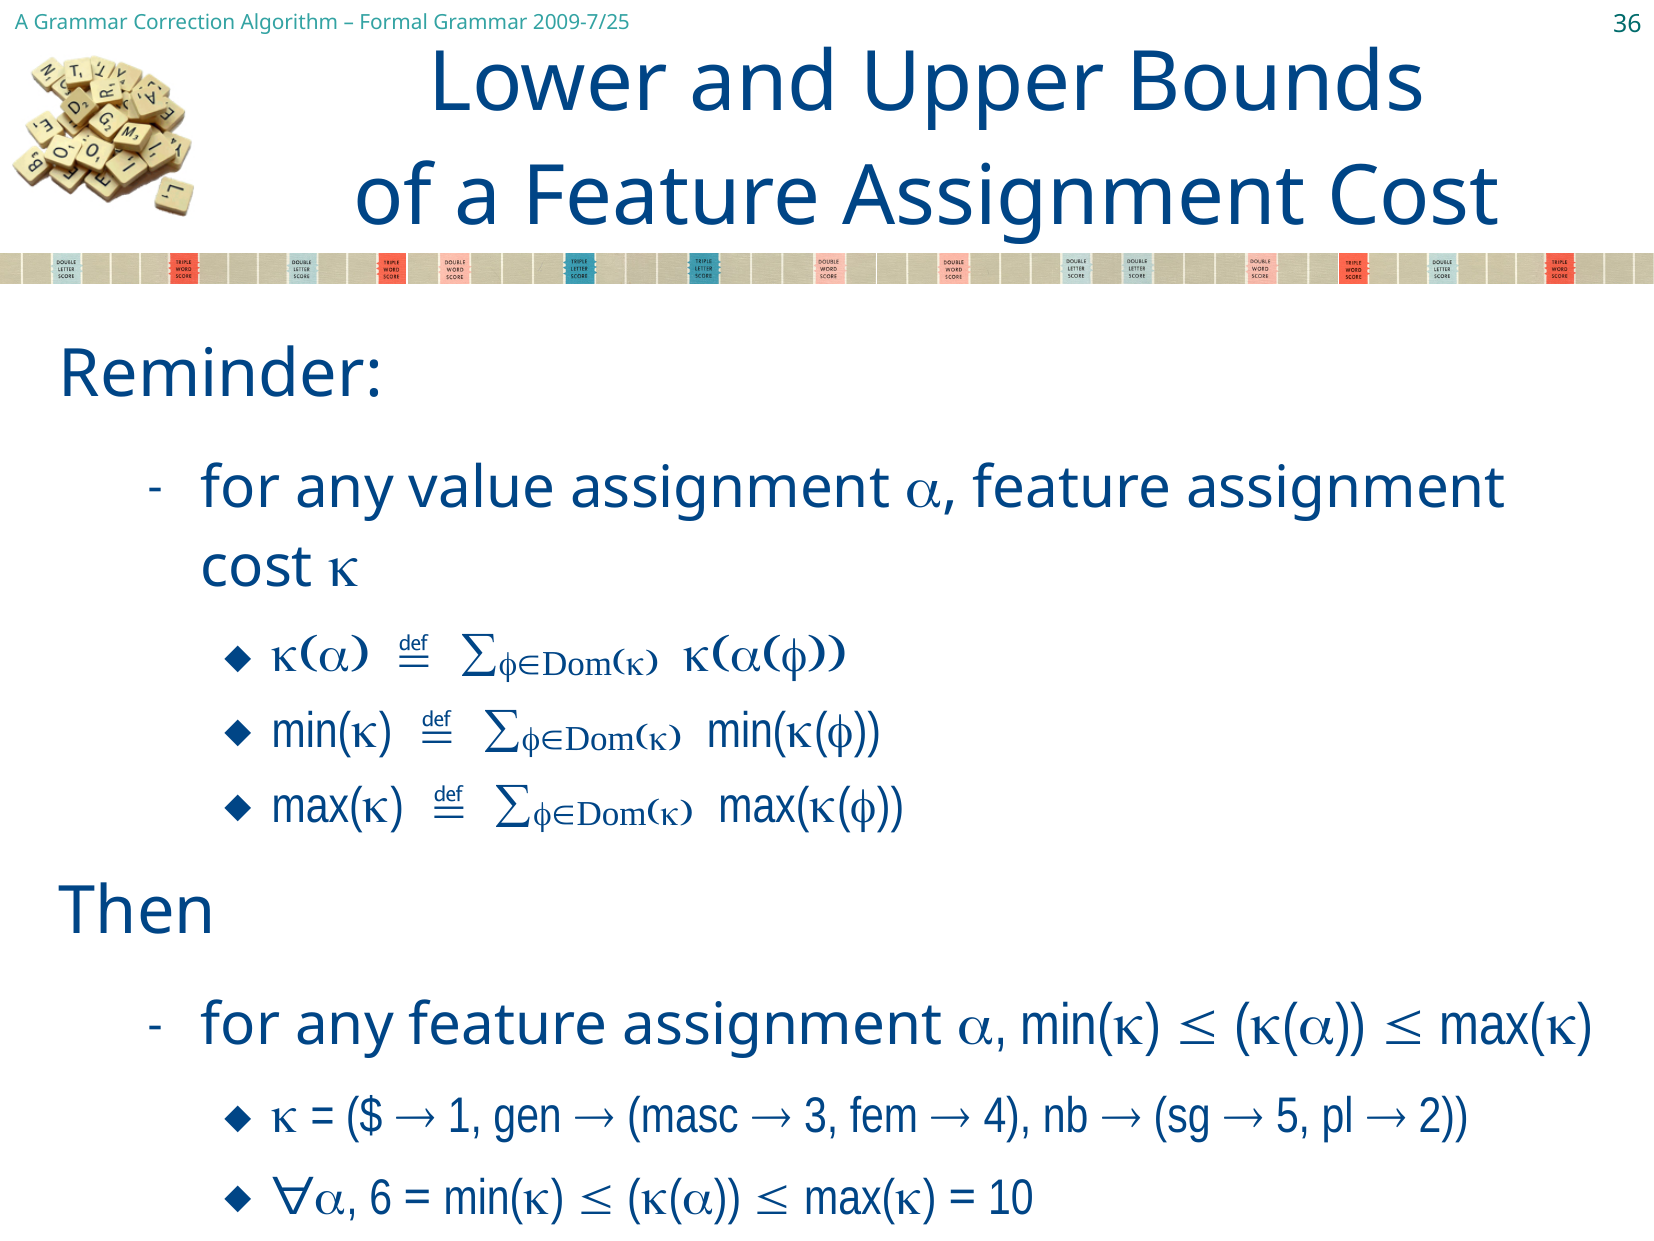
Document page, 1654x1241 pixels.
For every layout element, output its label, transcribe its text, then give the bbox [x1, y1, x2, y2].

list Reminder: for any value assignment α, feature assignment cost κ κ(α) ≝ ∑ϕ∈Dom(κ) κ(α(ϕ)) min(κ) ≝ ∑ϕ∈Dom(κ) min(κ(ϕ)) max(κ) ≝ ∑ϕ∈Dom(κ) max(κ(ϕ)) Then for any feature assignment α, min(κ) ≤ (κ(α)) ≤ max(κ) κ = ($  1, gen  (masc  3, fem  4), nb  (sg  5, pl  2)) ∀α, 6 = min(κ) ≤ (κ(α)) ≤ max(κ) = 10 [59, 324, 1625, 1196]
picture [0, 253, 406, 284]
title Lower and Upper Bounds of a Feature Assignment Cost [218, 34, 1636, 236]
picture [877, 253, 1338, 284]
picture [1339, 253, 1654, 284]
picture [11, 53, 195, 219]
picture [408, 253, 876, 284]
